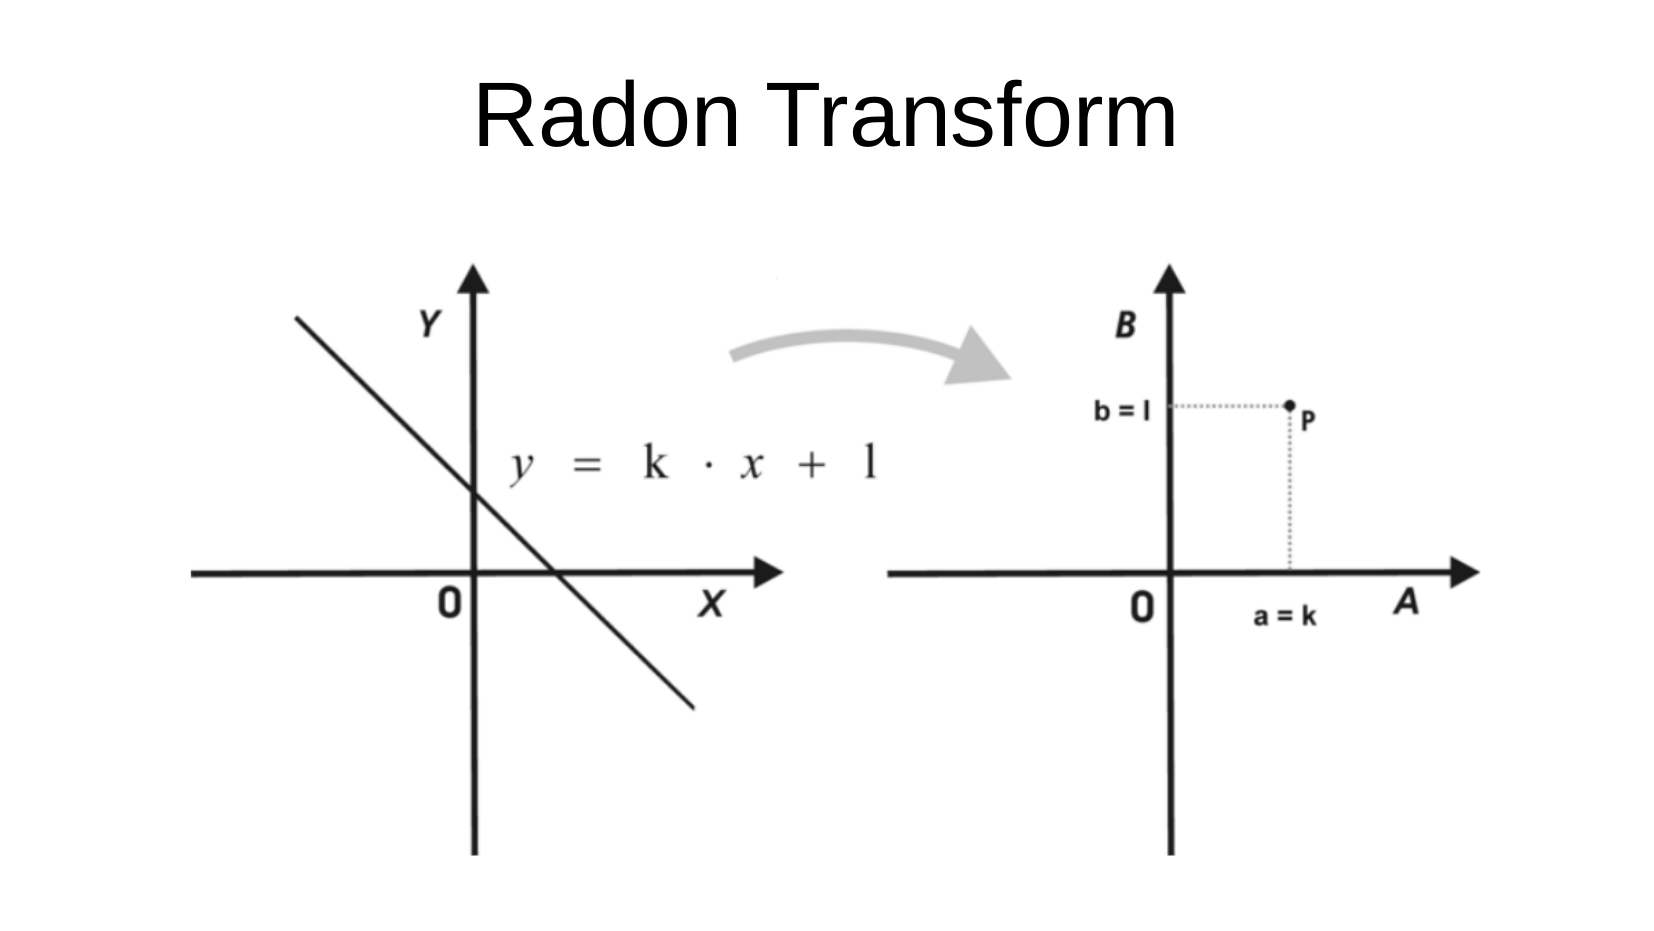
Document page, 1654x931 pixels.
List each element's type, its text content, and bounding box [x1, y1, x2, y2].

picture [187, 213, 1501, 875]
title Radon Transform [82, 37, 1571, 193]
